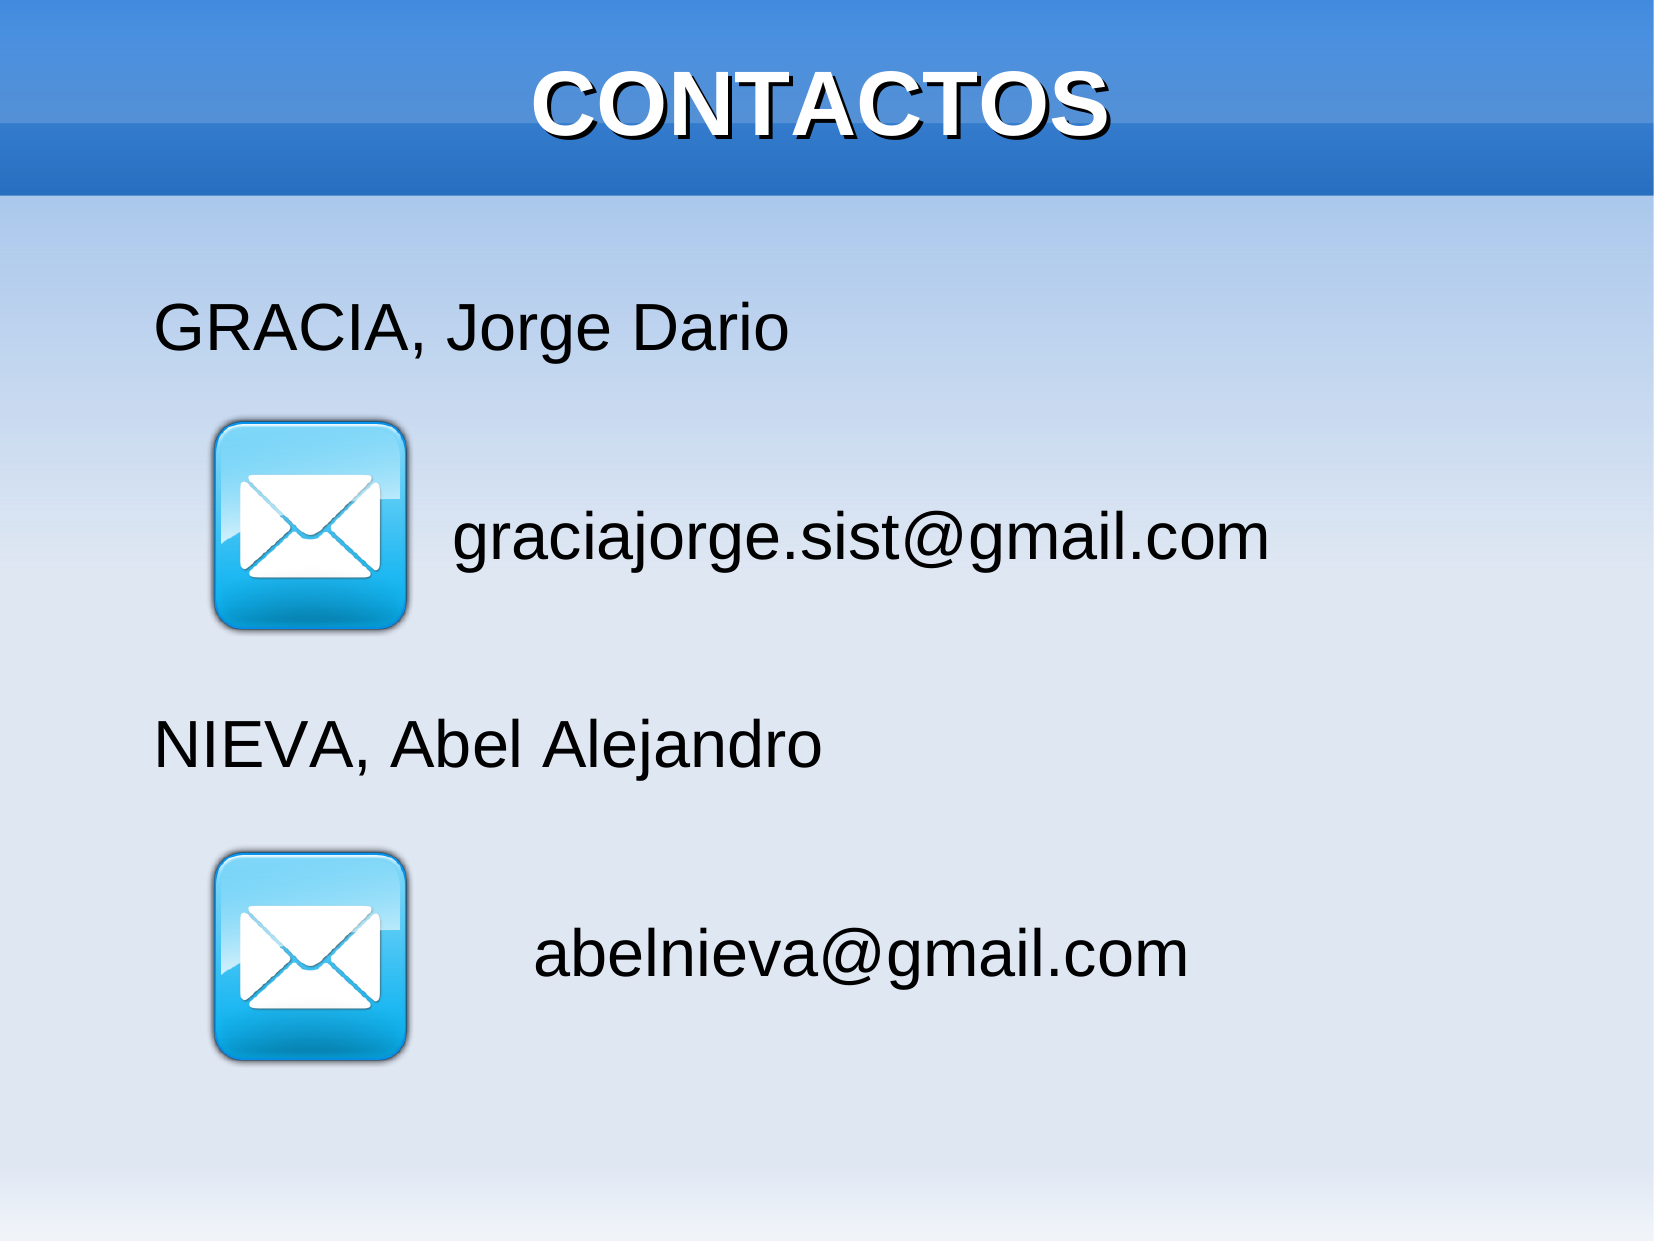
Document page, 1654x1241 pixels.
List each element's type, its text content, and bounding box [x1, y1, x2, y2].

list GRACIA, Jorge Dario graciajorge.sist@gmail.com NIEVA, Abel Alejandro abelnieva@gmail.com [82, 290, 1571, 1094]
picture [0, 0, 1654, 1241]
title CONTACTOS [76, 7, 1565, 200]
